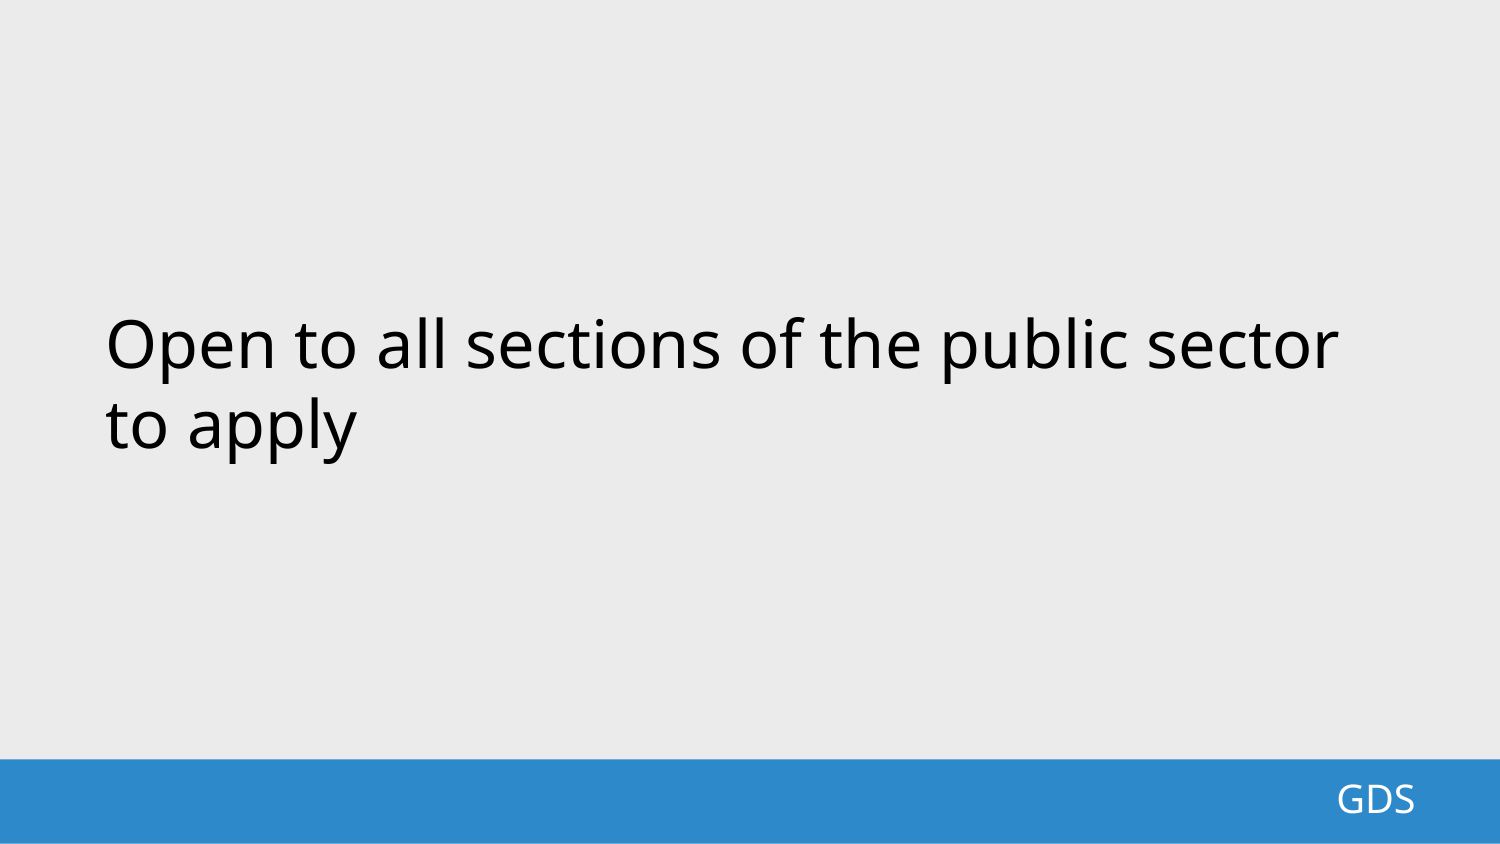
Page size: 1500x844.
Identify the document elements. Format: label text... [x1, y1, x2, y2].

text_box Open to all sections of the public sector to apply [102, 0, 1397, 765]
